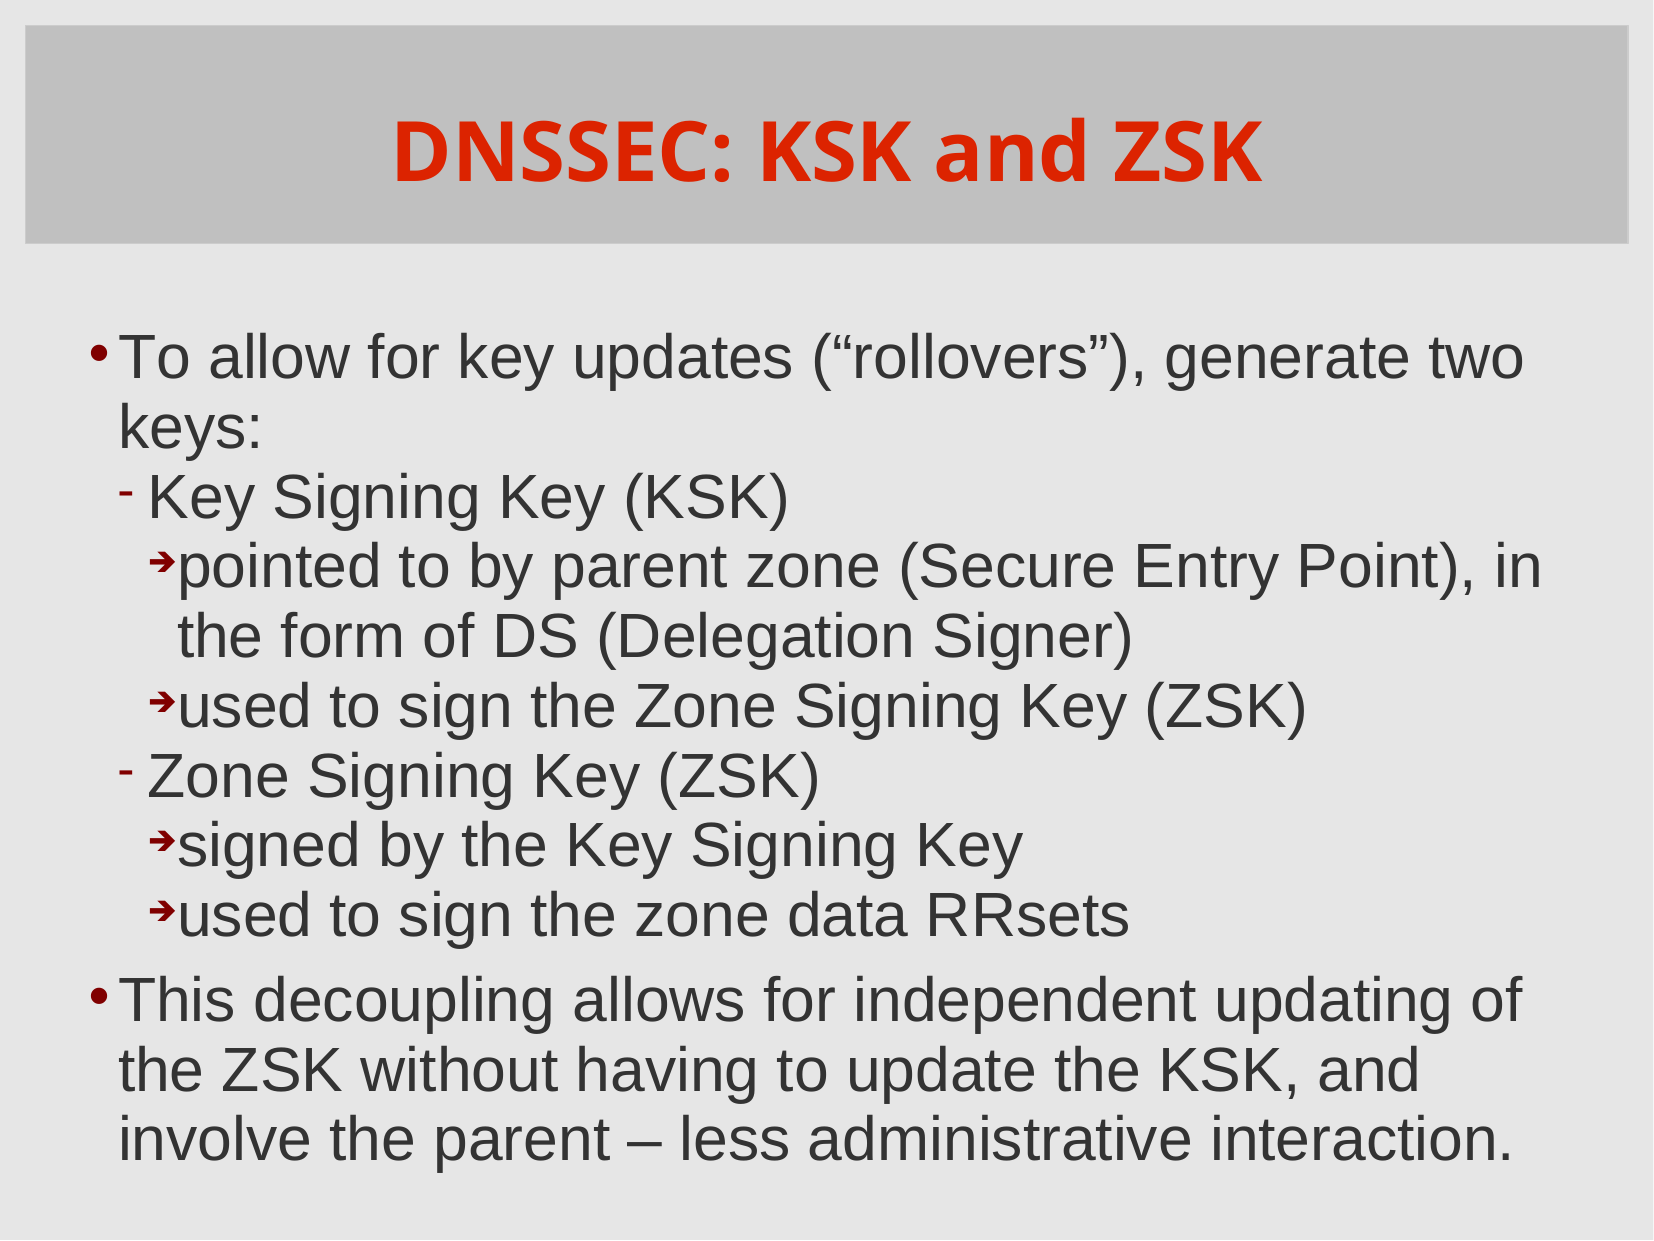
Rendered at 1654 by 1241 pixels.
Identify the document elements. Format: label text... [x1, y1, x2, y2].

title DNSSEC: KSK and ZSK [121, 46, 1532, 253]
list To allow for key updates (“rollovers”), generate two keys: Key Signing Key (KSK) pointed to by parent zone (Secure Entry Point), in the form of DS (Delegation Signer) used to sign the Zone Signing Key (ZSK) Zone Signing Key (ZSK) signed by the Key Signing Key used to sign the zone data RRsets This decoupling allows for independent updating of the ZSK without having to update the KSK, and involve the parent – less administrative interaction. [59, 322, 1593, 1175]
